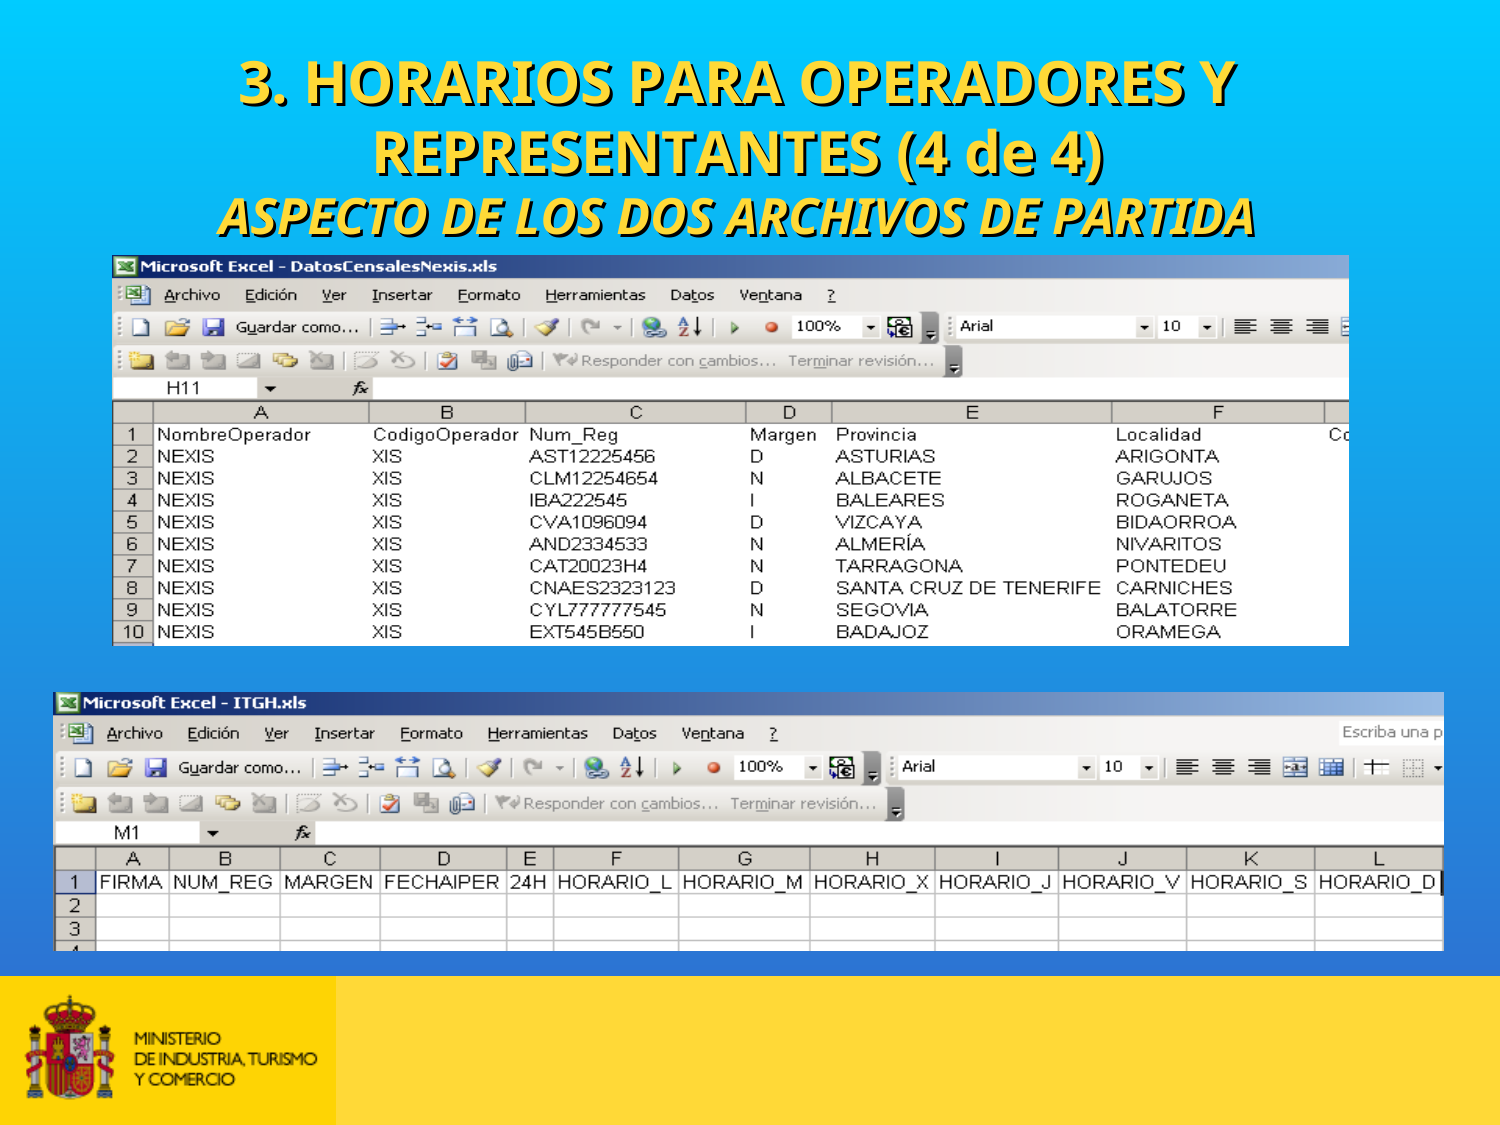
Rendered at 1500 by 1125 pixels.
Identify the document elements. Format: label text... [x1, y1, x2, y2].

title 3. HORARIOS PARA OPERADORES Y REPRESENTANTES (4 de 4) ASPECTO DE LOS DOS ARCHIVOS DE PARTIDA [99, 37, 1375, 225]
picture [112, 256, 1349, 646]
picture [53, 692, 1444, 951]
